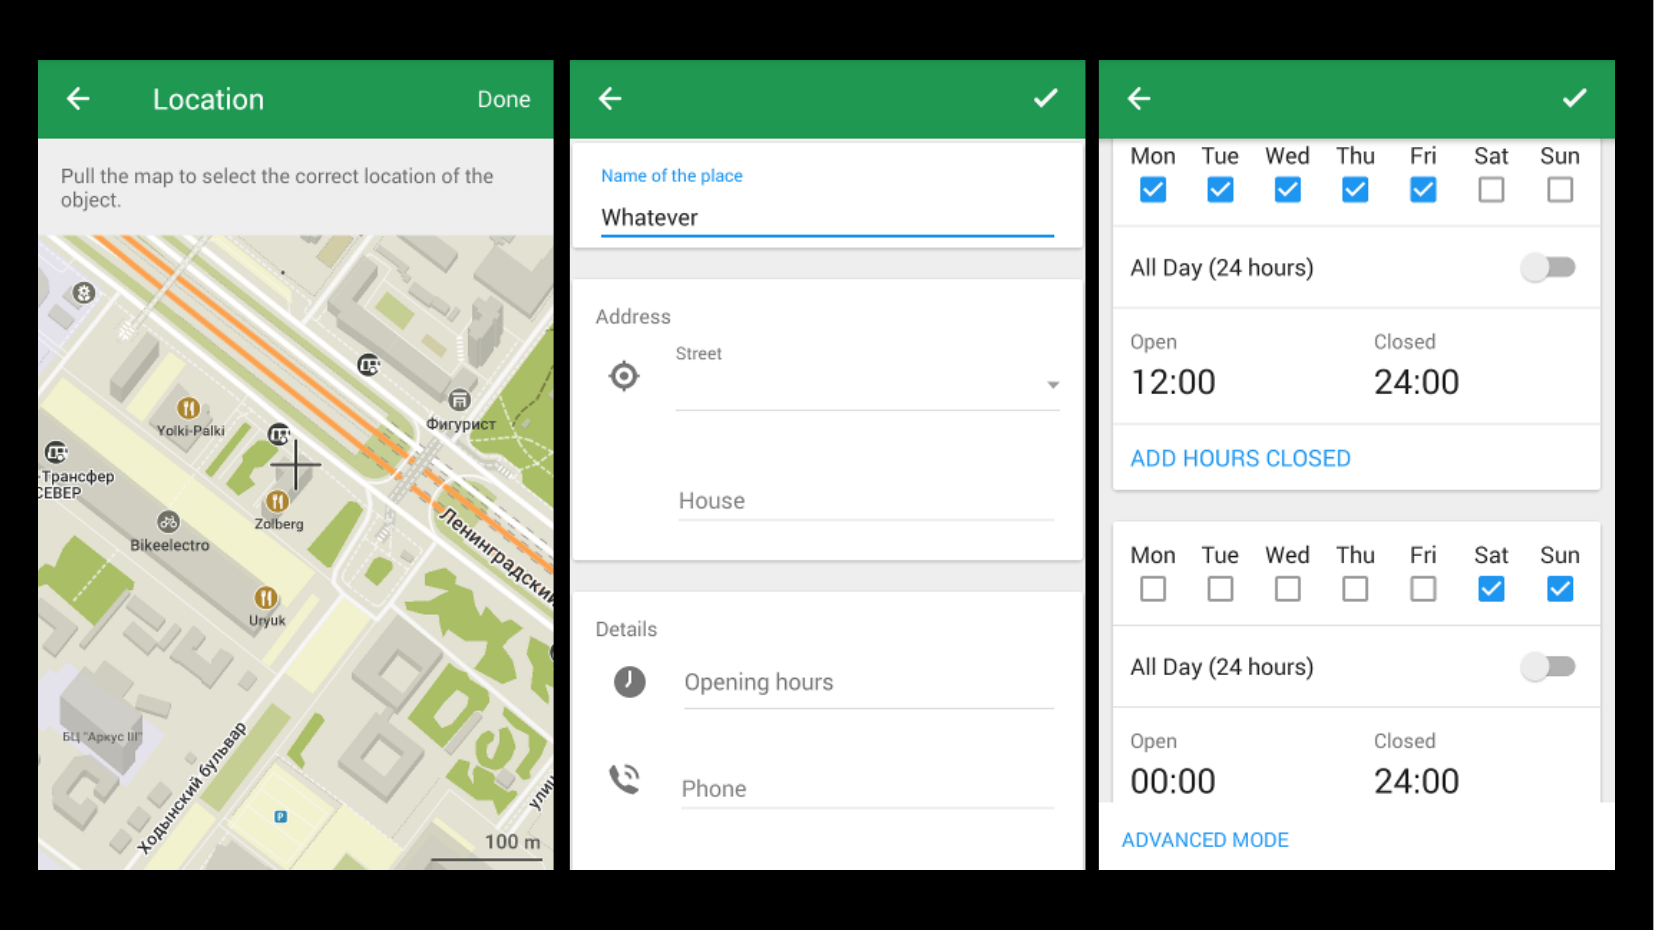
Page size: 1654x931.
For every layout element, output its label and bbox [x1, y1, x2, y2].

picture [38, 60, 1615, 870]
